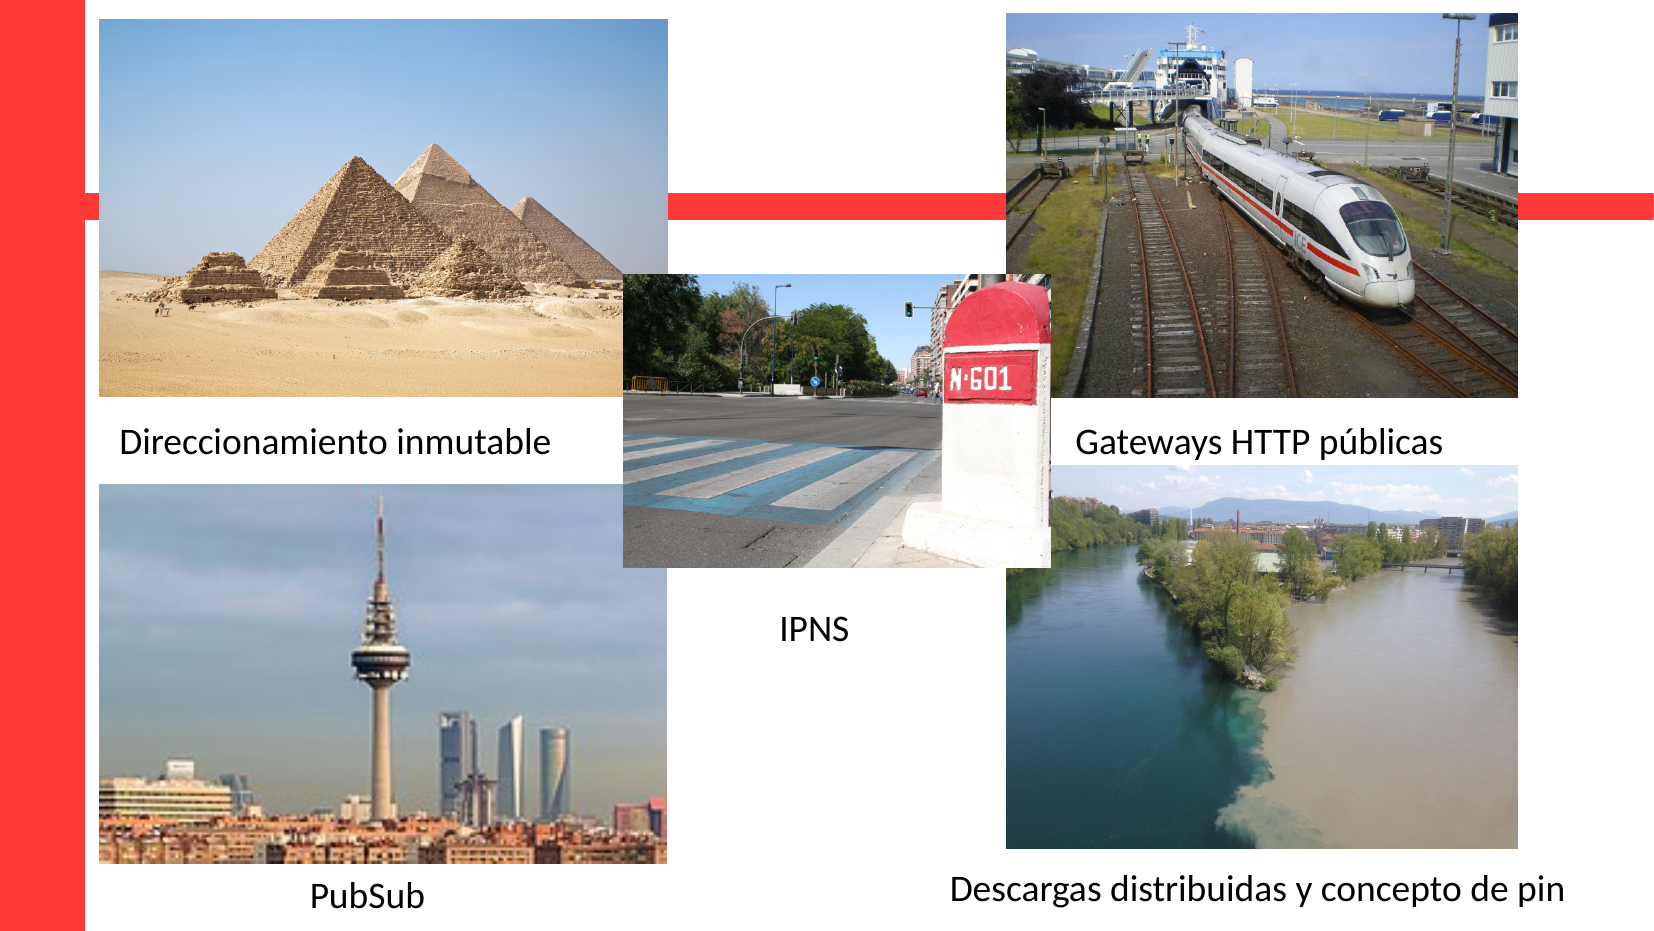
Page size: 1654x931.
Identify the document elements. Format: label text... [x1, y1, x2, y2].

text_box Descargas distribuidas y concepto de pin [934, 856, 1589, 917]
text_box IPNS [764, 596, 866, 657]
text_box PubSub [294, 864, 442, 925]
picture [99, 13, 1518, 864]
text_box Direccionamiento inmutable [104, 409, 573, 484]
text_box Gateways HTTP públicas [1060, 409, 1463, 465]
